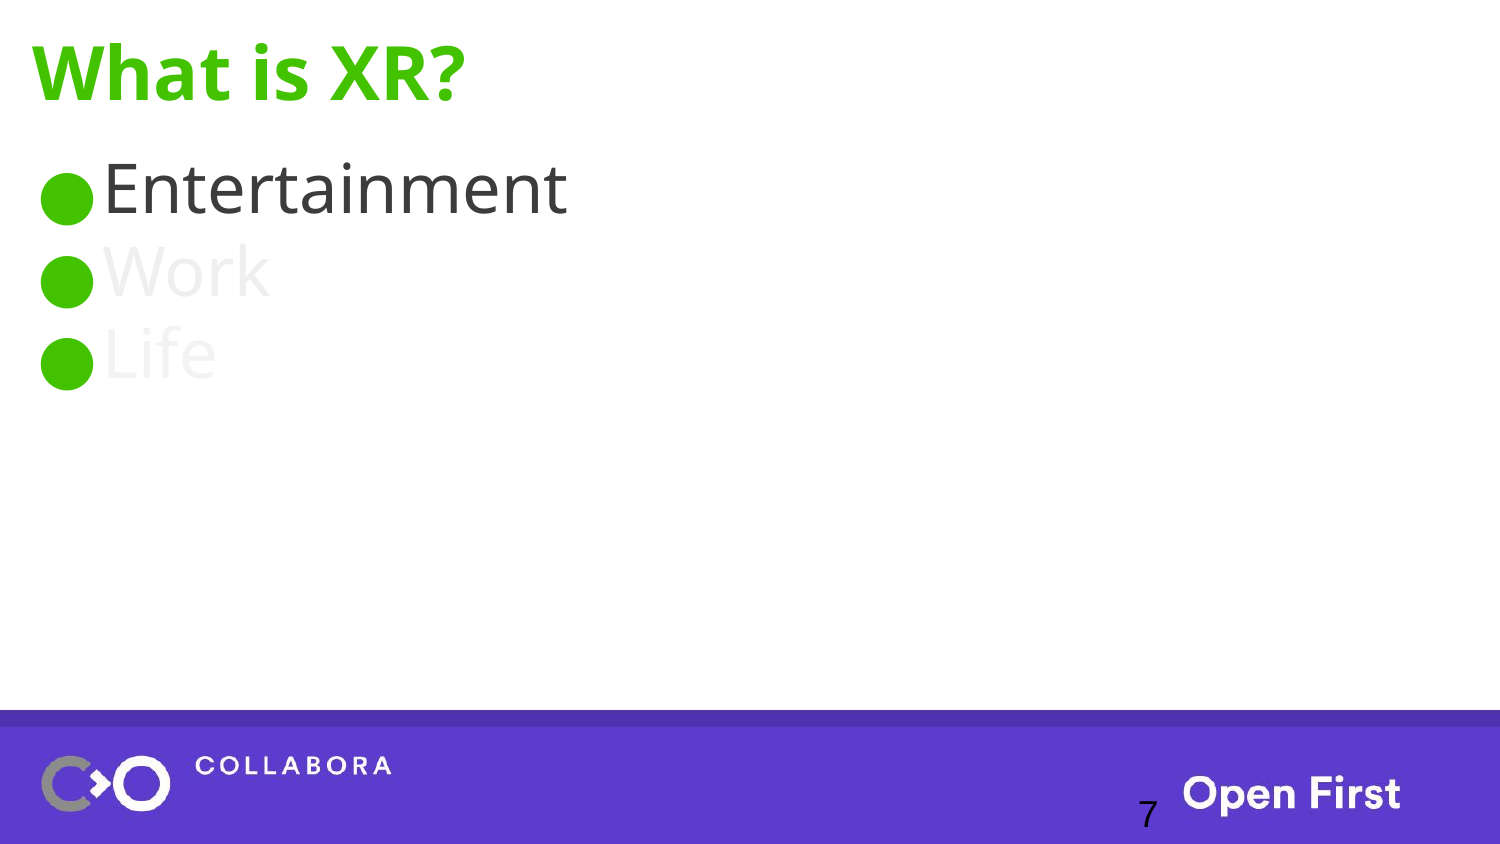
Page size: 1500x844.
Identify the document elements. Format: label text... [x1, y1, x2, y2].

text_box Entertainment Work Life [37, 145, 1464, 729]
text_box What is XR? [32, 25, 1459, 175]
picture [0, 0, 1500, 844]
